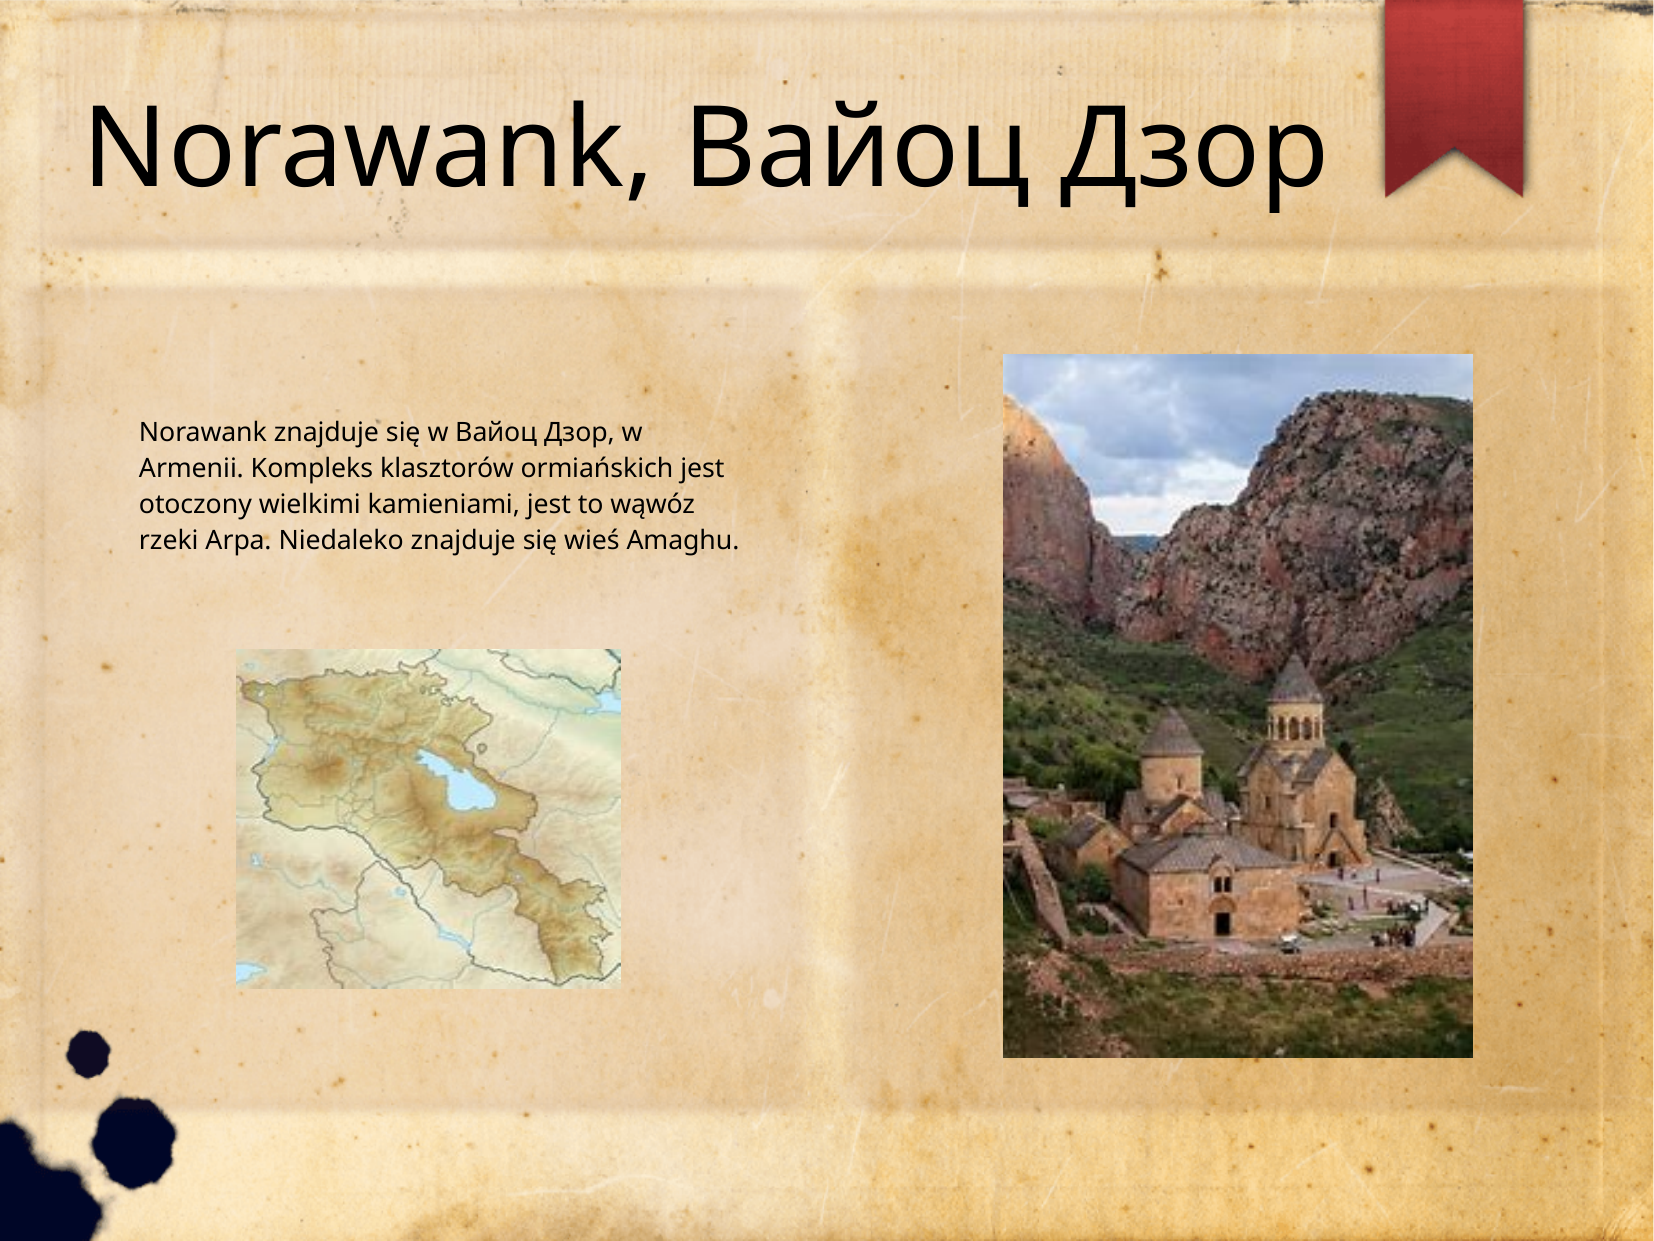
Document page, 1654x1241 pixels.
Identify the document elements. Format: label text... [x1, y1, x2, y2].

picture [0, 0, 1654, 1241]
list Norawank znajduje się w Вайоц Дзор, w Armenii. Kompleks klasztorów ormiańskich jest otoczony wielkimi kamieniami, jest to wąwóz rzeki Arpa. Niedaleko znajduje się wieś Amaghu. [88, 413, 740, 591]
title Norawank, Вайоц Дзор [82, 49, 1347, 237]
